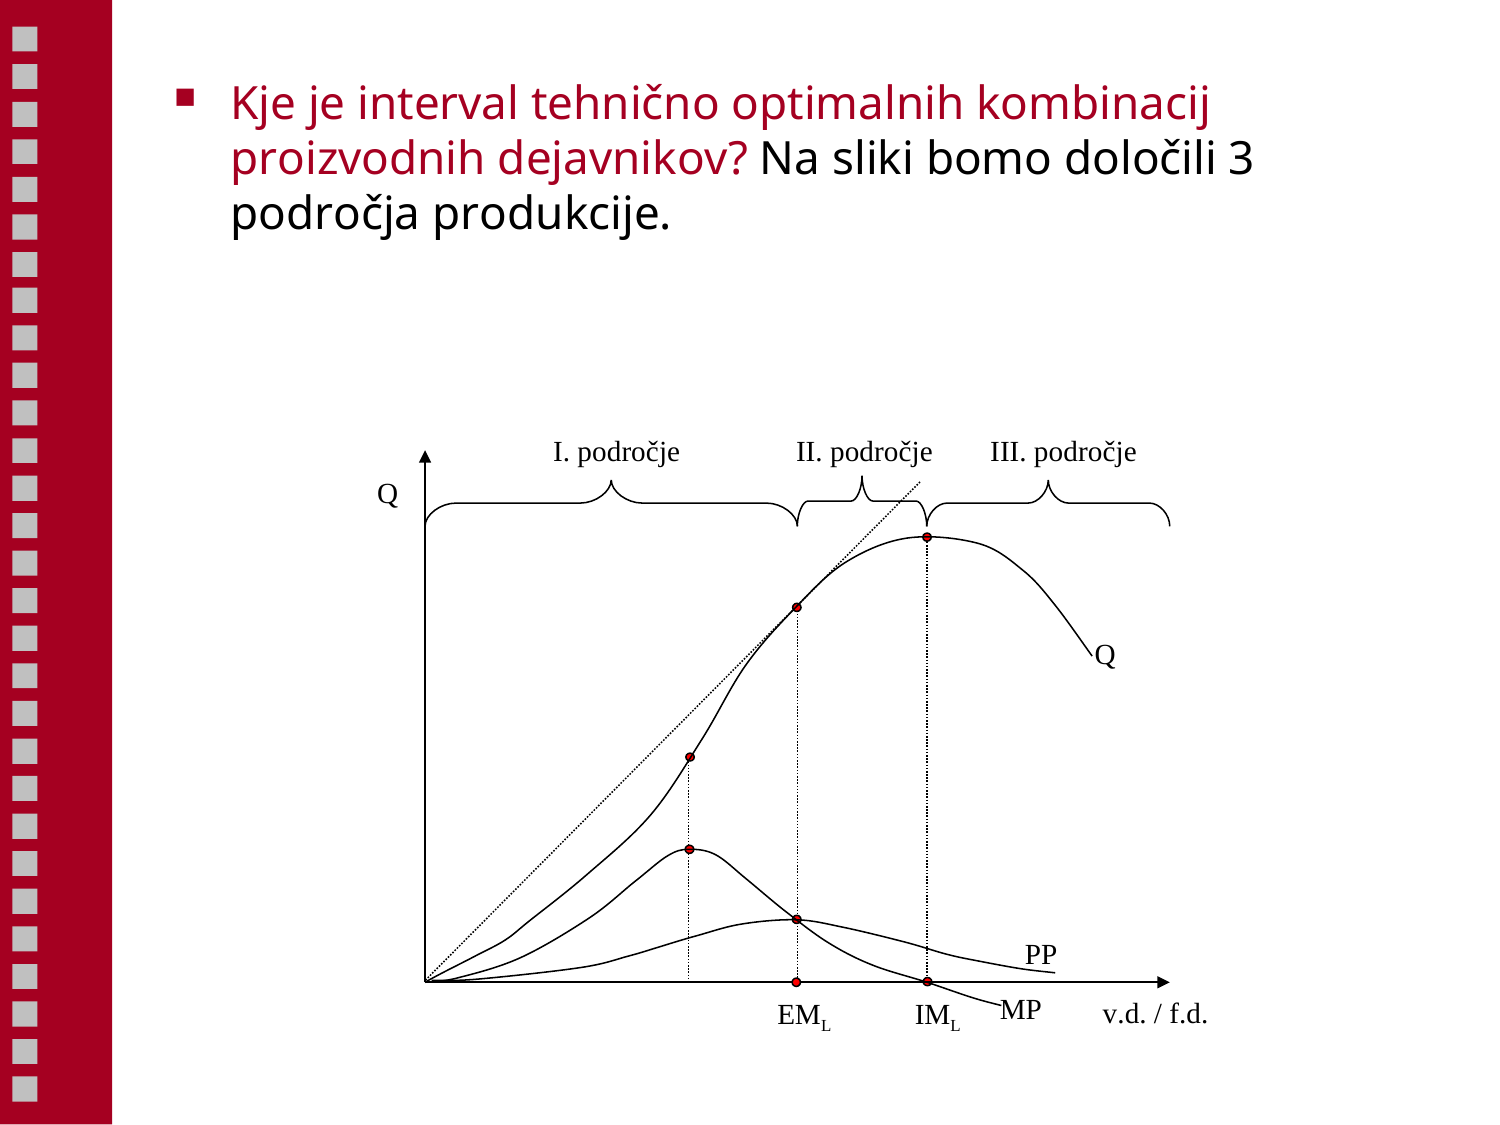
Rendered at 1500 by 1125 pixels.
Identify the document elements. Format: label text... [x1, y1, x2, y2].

list Kje je interval tehnično optimalnih kombinacij proizvodnih dejavnikov? Na sliki bomo določili 3 področja produkcije. [159, 66, 1435, 279]
text_box [685, 753, 691, 760]
text_box III. področje [975, 425, 1170, 476]
text_box EML [762, 987, 850, 1043]
text_box PP [1010, 927, 1108, 979]
text_box Q [362, 467, 460, 519]
text_box Q [1079, 627, 1178, 679]
text_box v.d. / f.d. [1087, 986, 1251, 1063]
text_box MP [985, 983, 1083, 1034]
text_box Q [429, 504, 460, 519]
text_box [792, 978, 801, 987]
text_box [795, 605, 802, 612]
text_box I. področje [538, 425, 717, 476]
text_box IML [900, 987, 988, 1043]
text_box II. področje [781, 425, 960, 476]
